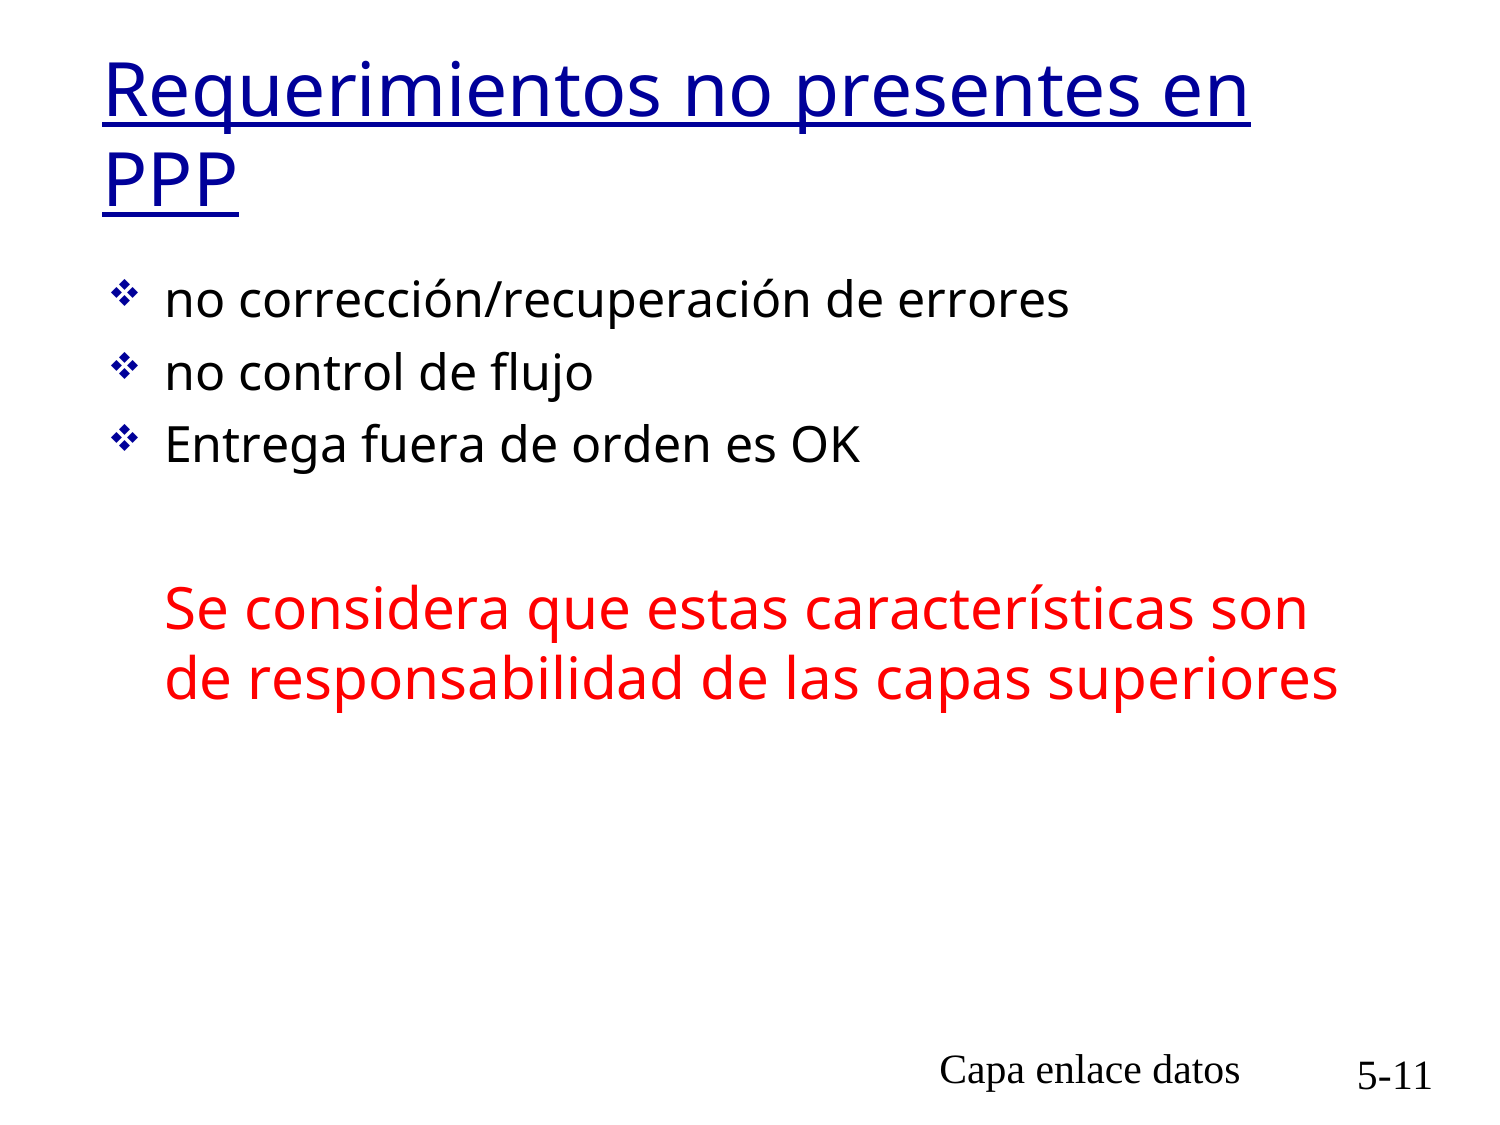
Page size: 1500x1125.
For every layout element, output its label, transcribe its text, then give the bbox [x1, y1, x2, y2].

list no corrección/recuperación de errores no control de flujo Entrega fuera de orden es OK Se considera que estas características son de responsabilidad de las capas superiores [93, 260, 1369, 1066]
title Requerimientos no presentes en PPP [87, 33, 1363, 229]
